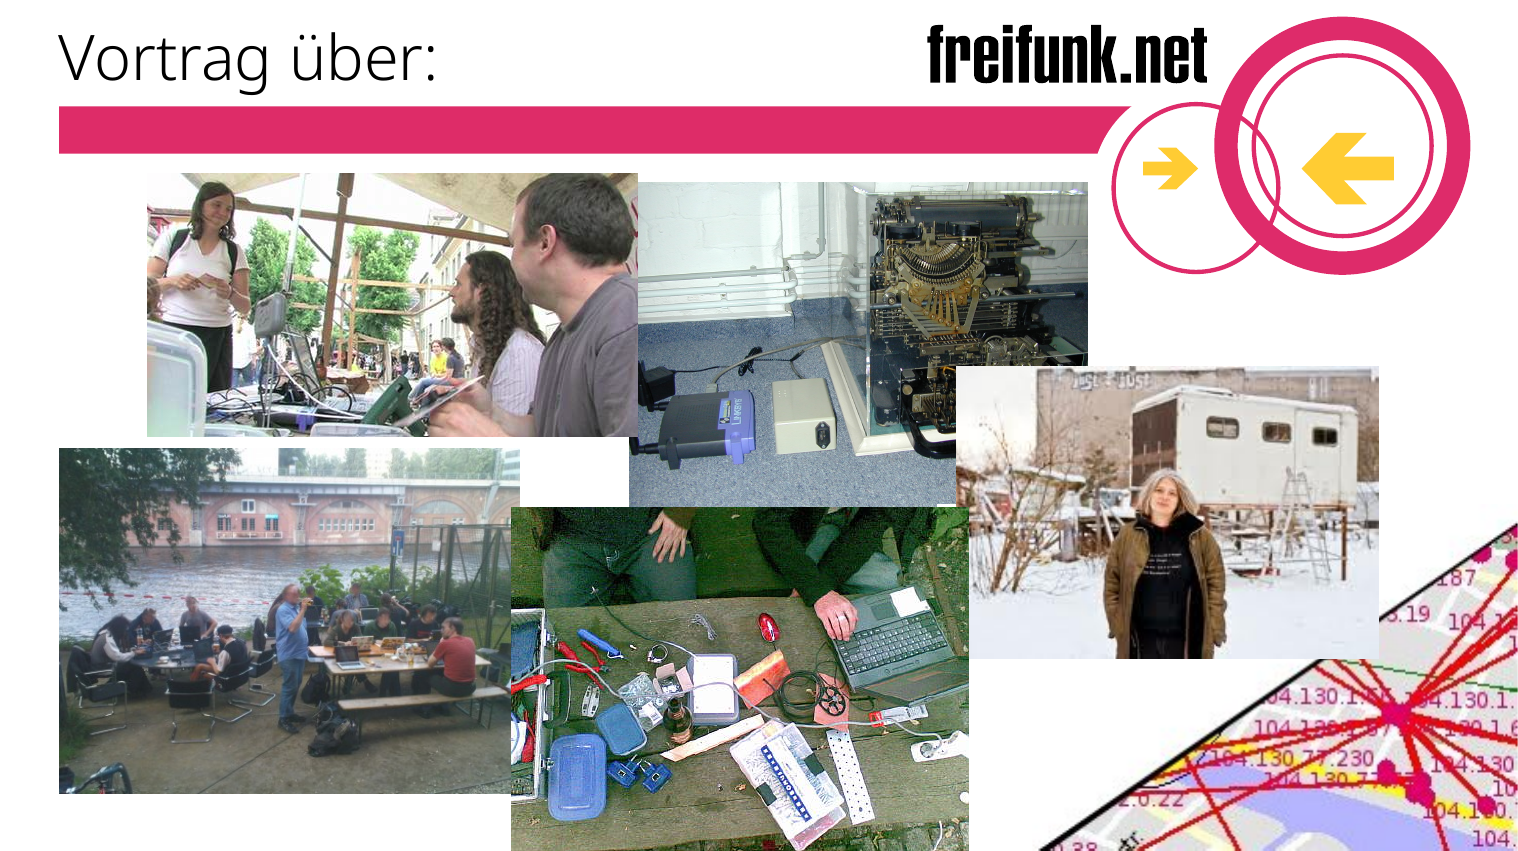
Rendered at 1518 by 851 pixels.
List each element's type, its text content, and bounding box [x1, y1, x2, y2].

picture [59, 173, 1518, 851]
title Vortrag über: [59, 20, 910, 92]
